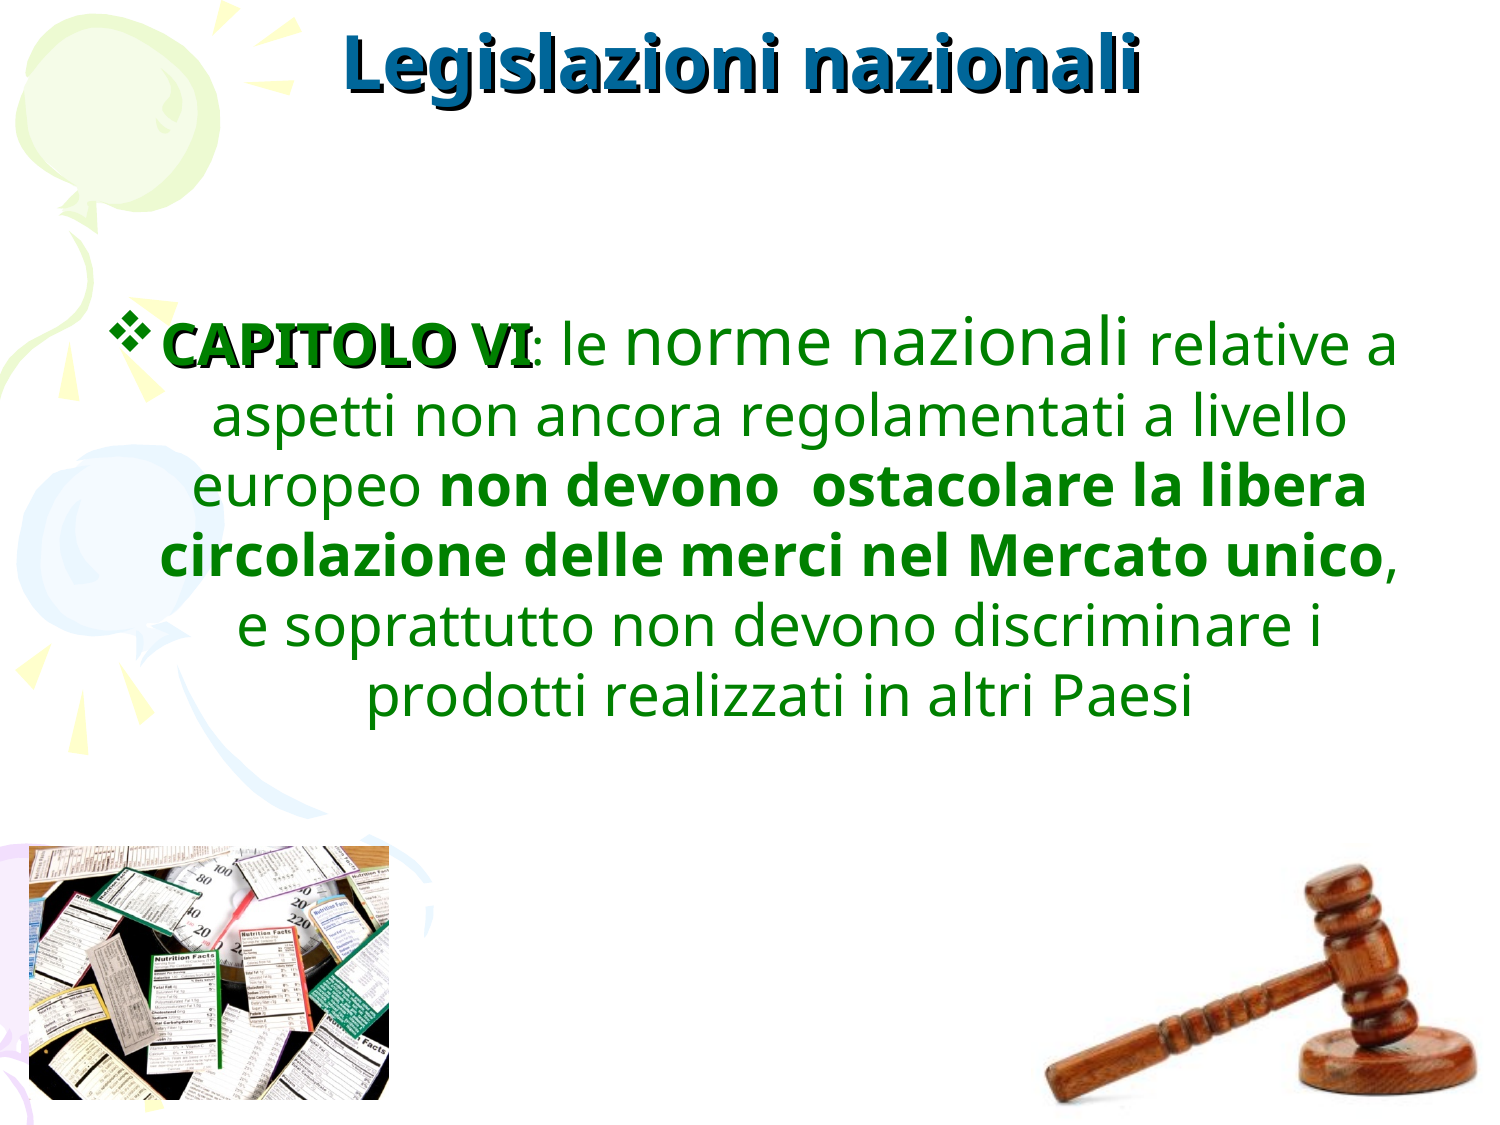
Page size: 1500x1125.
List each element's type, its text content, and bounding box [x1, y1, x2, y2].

list CAPITOLO VI: le norme nazionali relative a aspetti non ancora regolamentati a livello europeo non devono ostacolare la libera circolazione delle merci nel Mercato unico, e soprattutto non devono discriminare i prodotti realizzati in altri Paesi [76, 290, 1427, 881]
title Legislazioni nazionali [64, 0, 1418, 114]
picture [29, 846, 389, 1100]
picture [1031, 843, 1500, 1125]
